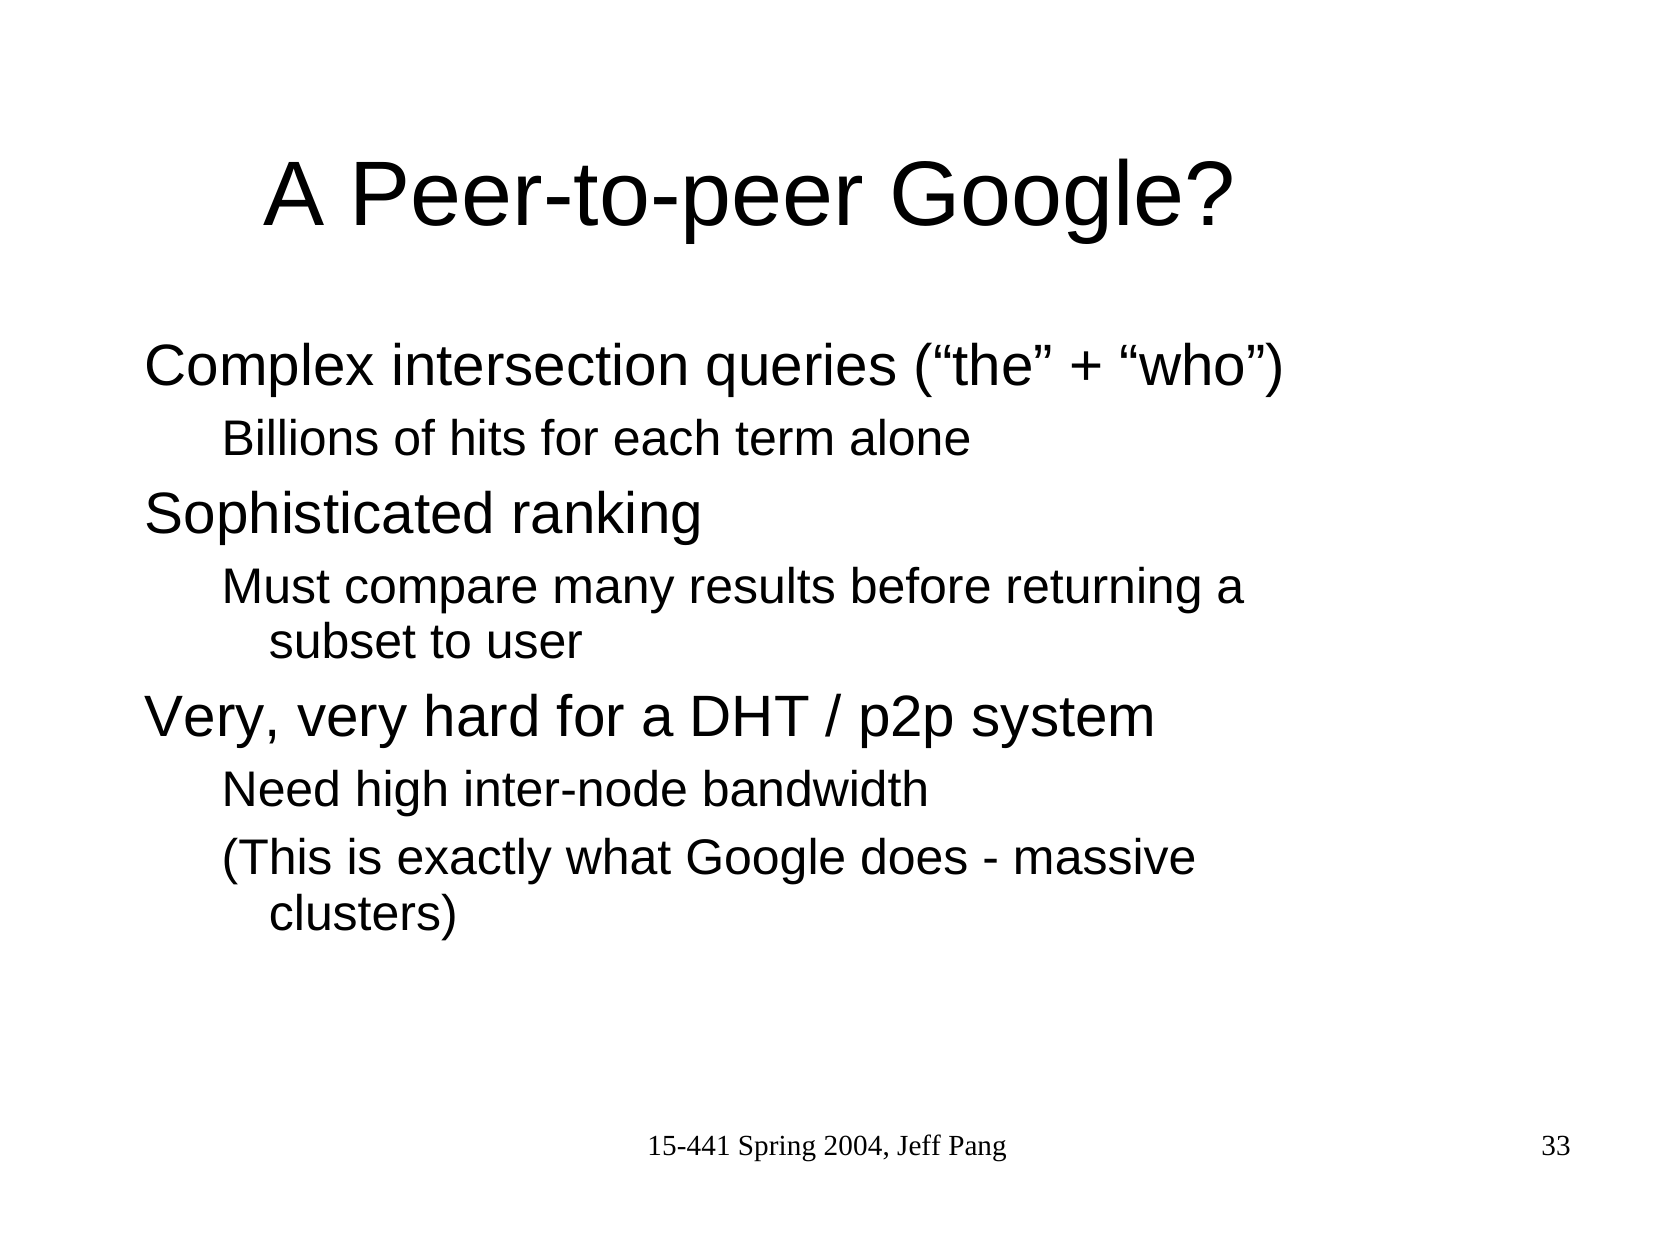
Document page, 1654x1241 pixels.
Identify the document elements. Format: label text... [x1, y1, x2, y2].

list Complex intersection queries (“the” + “who”) Billions of hits for each term alone Sophisticated ranking Must compare many results before returning a subset to user Very, very hard for a DHT / p2p system Need high inter-node bandwidth (This is exactly what Google does - massive clusters) [112, 324, 1388, 1001]
title A Peer-to-peer Google? [112, 99, 1388, 288]
